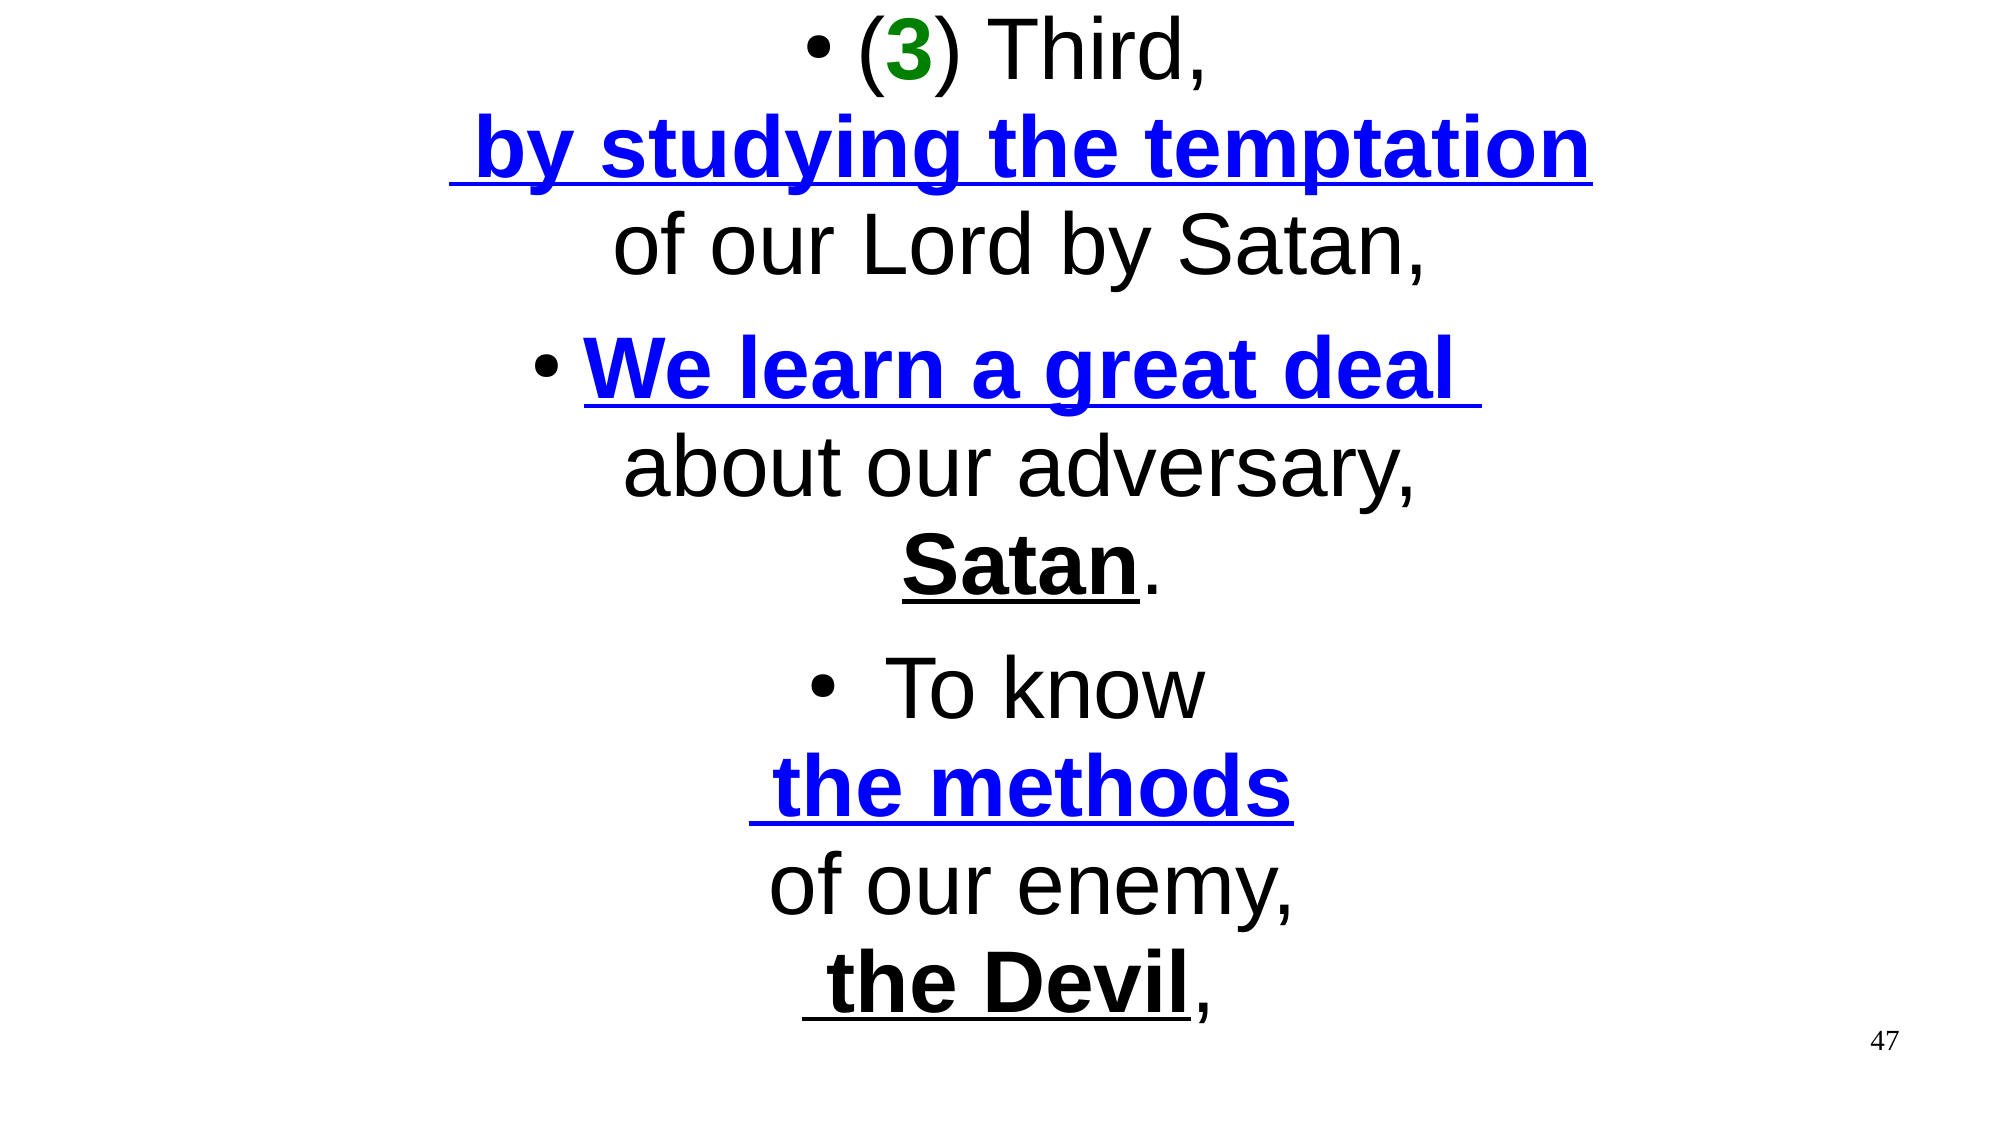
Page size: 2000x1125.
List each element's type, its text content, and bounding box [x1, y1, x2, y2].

list (3) Third, by studying the temptation of our Lord by Satan, We learn a great deal about our adversary, Satan. To know the methods of our enemy, the Devil, [0, 0, 1996, 1123]
